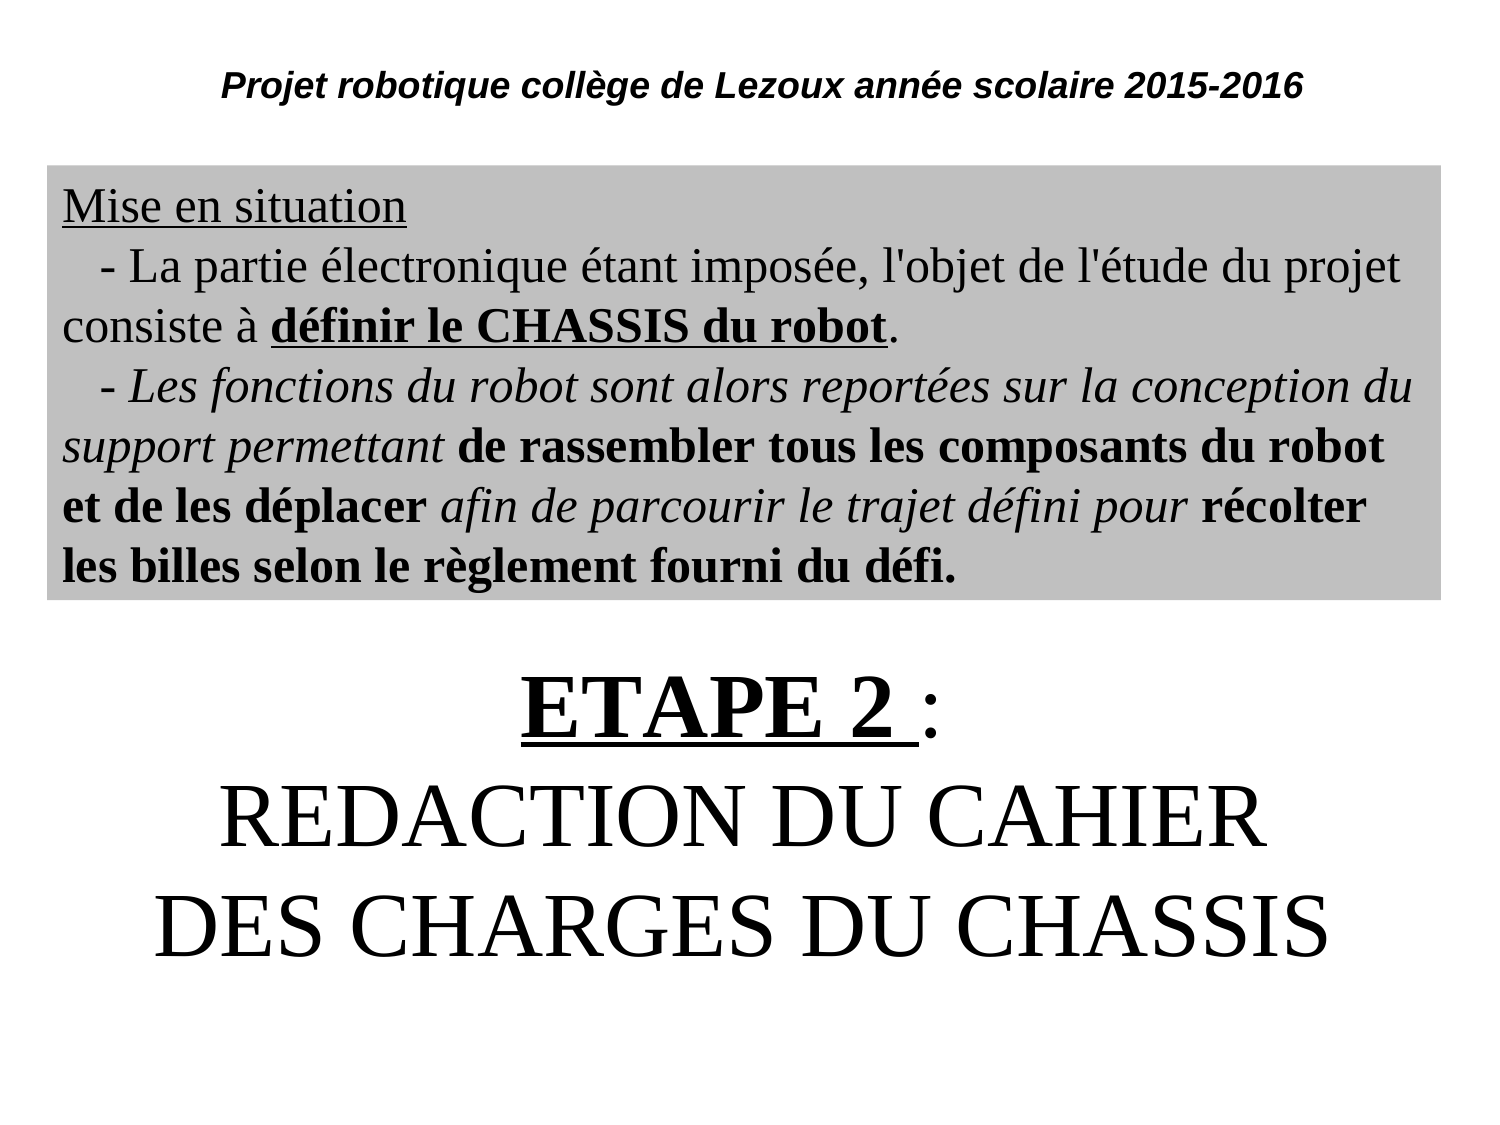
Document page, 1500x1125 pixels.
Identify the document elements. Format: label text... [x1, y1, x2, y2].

text_box Mise en situation - La partie électronique étant imposée, l'objet de l'étude du projet consiste à définir le CHASSIS du robot. - Les fonctions du robot sont alors reportées sur la conception du support permettant de rassembler tous les composants du robot et de les déplacer afin de parcourir le trajet défini pour récolter les billes selon le règlement fourni du défi. [47, 165, 1441, 601]
title ETAPE 2 : REDACTION DU CAHIER DES CHARGES DU CHASSIS [106, 637, 1382, 983]
text_box Projet robotique collège de Lezoux année scolaire 2015-2016 [162, 24, 1363, 143]
